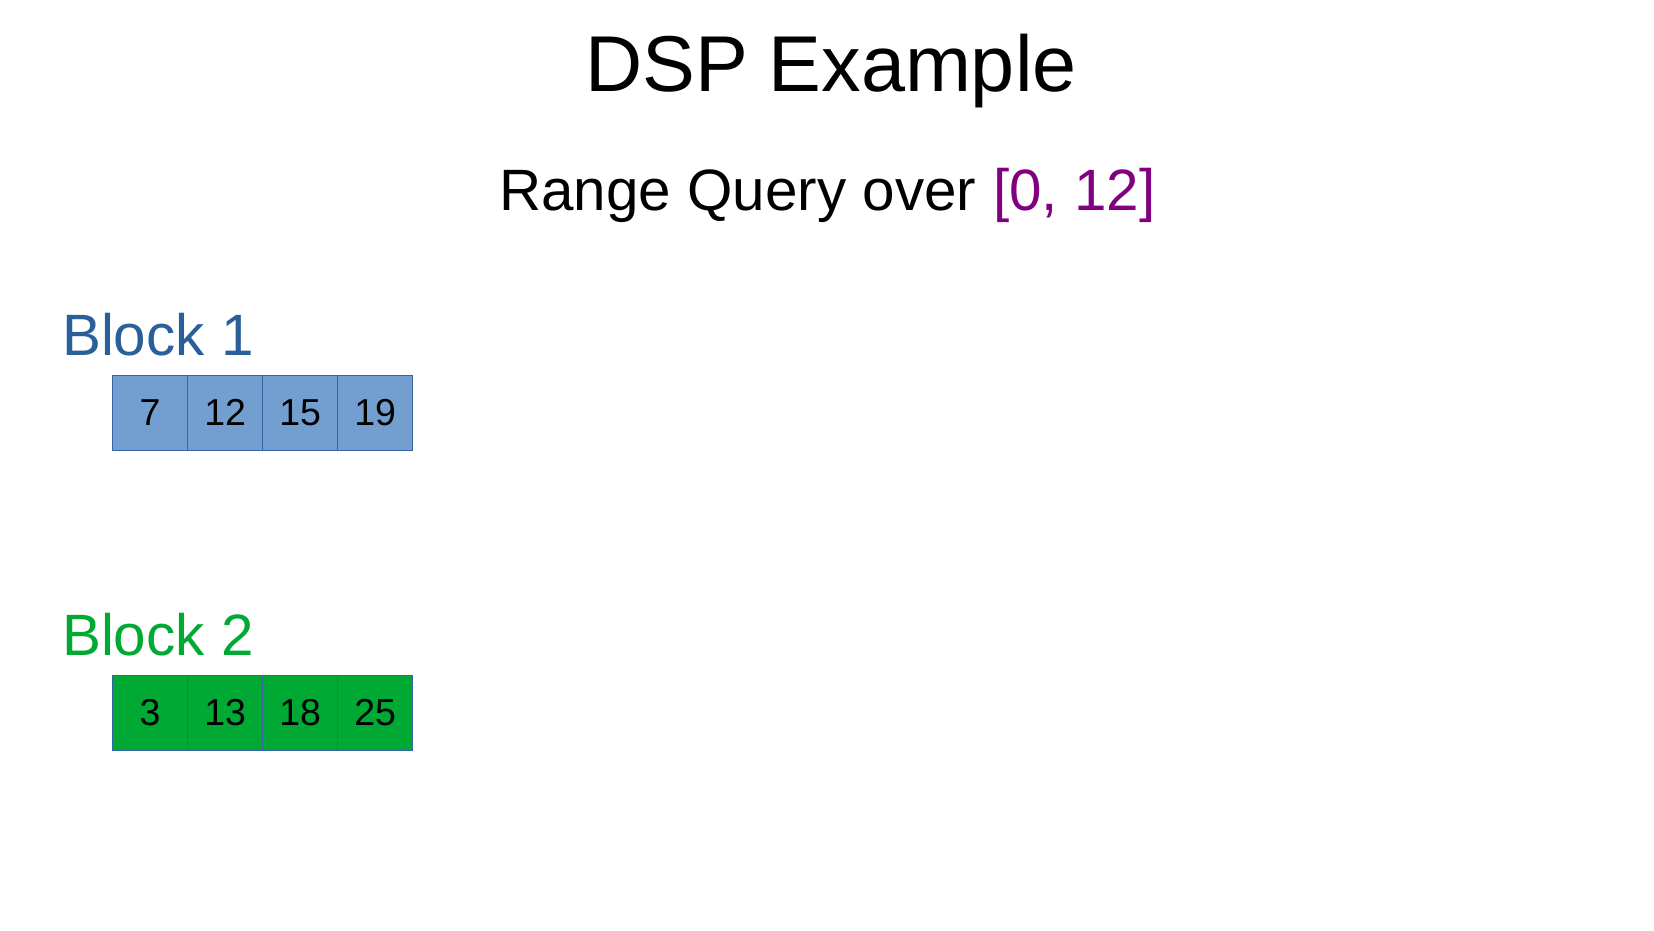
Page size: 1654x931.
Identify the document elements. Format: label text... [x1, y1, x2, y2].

text_box 3 [112, 676, 187, 751]
text_box 7 [112, 376, 188, 451]
text_box Range Query over [0, 12] [484, 150, 1169, 263]
text_box 13 [187, 676, 263, 751]
title DSP Example [86, 0, 1576, 142]
text_box 19 [338, 375, 413, 451]
text_box 12 [188, 376, 262, 451]
text_box 15 [262, 375, 338, 451]
text_box 25 [338, 675, 413, 751]
text_box Block 1 [47, 295, 269, 376]
text_box Block 2 [47, 595, 269, 676]
text_box 18 [263, 675, 338, 751]
